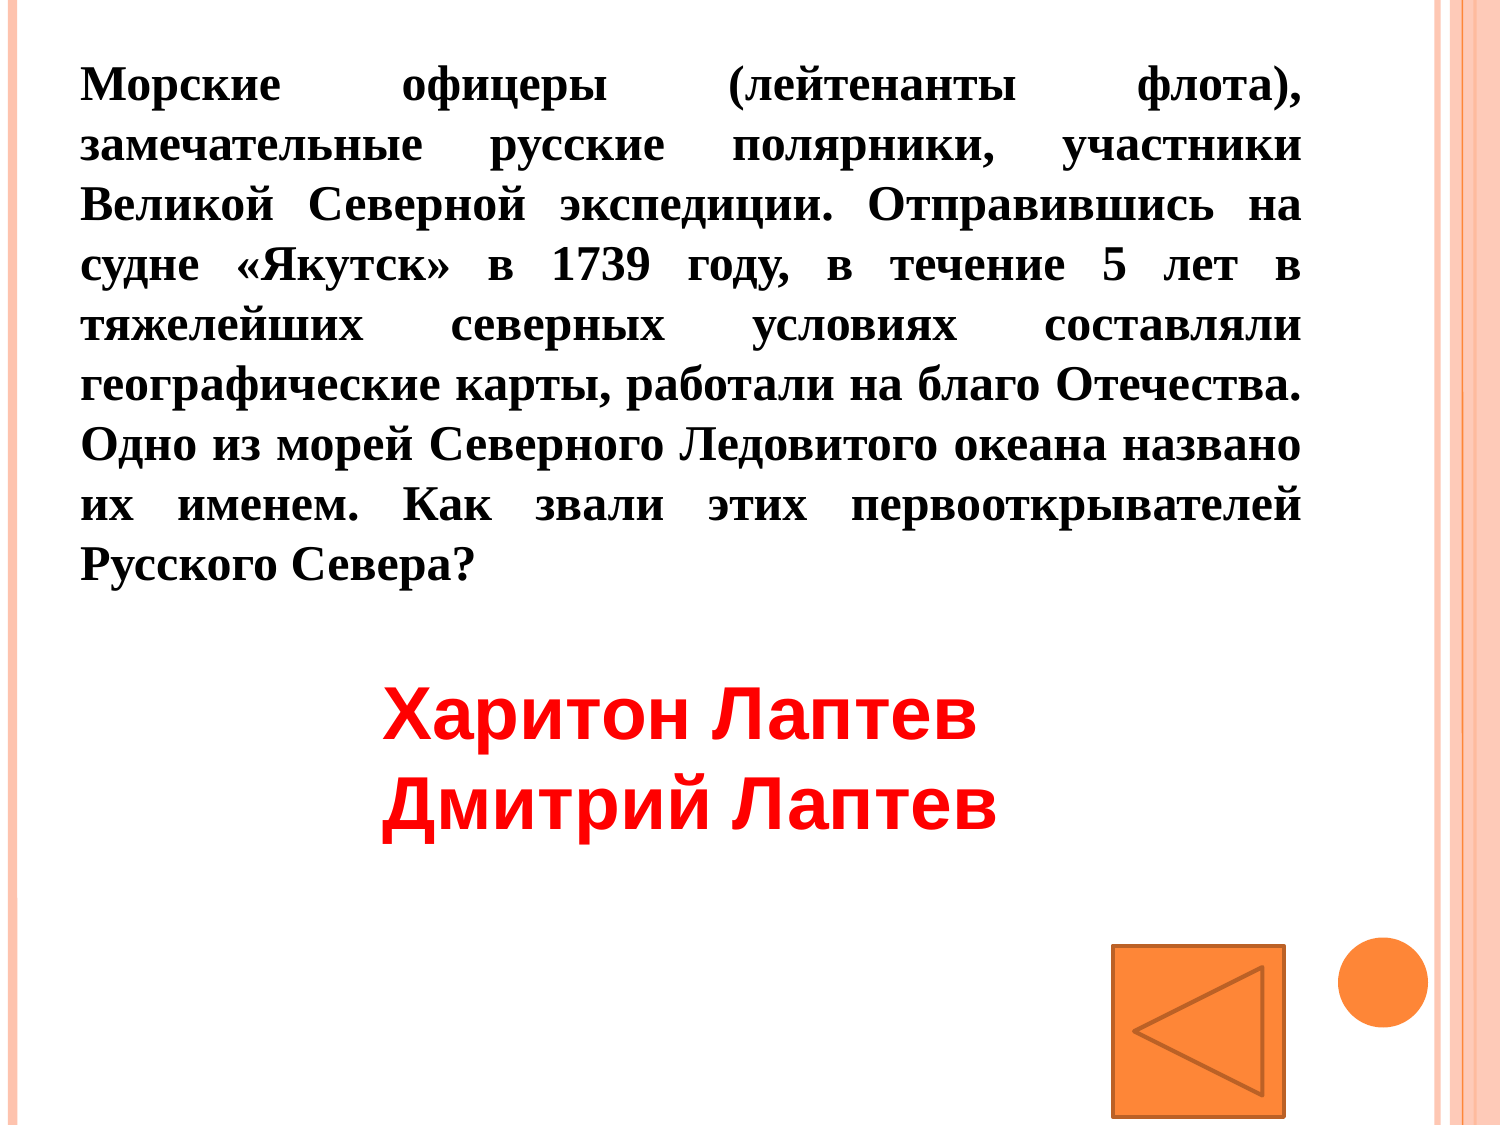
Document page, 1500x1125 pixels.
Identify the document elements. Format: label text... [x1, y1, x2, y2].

text_box Харитон Лаптев Дмитрий Лаптев [108, 656, 1274, 854]
text_box [1112, 945, 1284, 1117]
text_box Морские офицеры (лейтенанты флота), замечательные русские полярники, участники Великой Северной экспедиции. Отправившись на судне «Якутск» в 1739 году, в течение 5 лет в тяжелейших северных условиях составляли географические карты, работали на благо Отечества. Одно из морей Северного Ледовитого океана названо их именем. Как звали этих первооткрывателей Русского Севера? [65, 43, 1317, 598]
